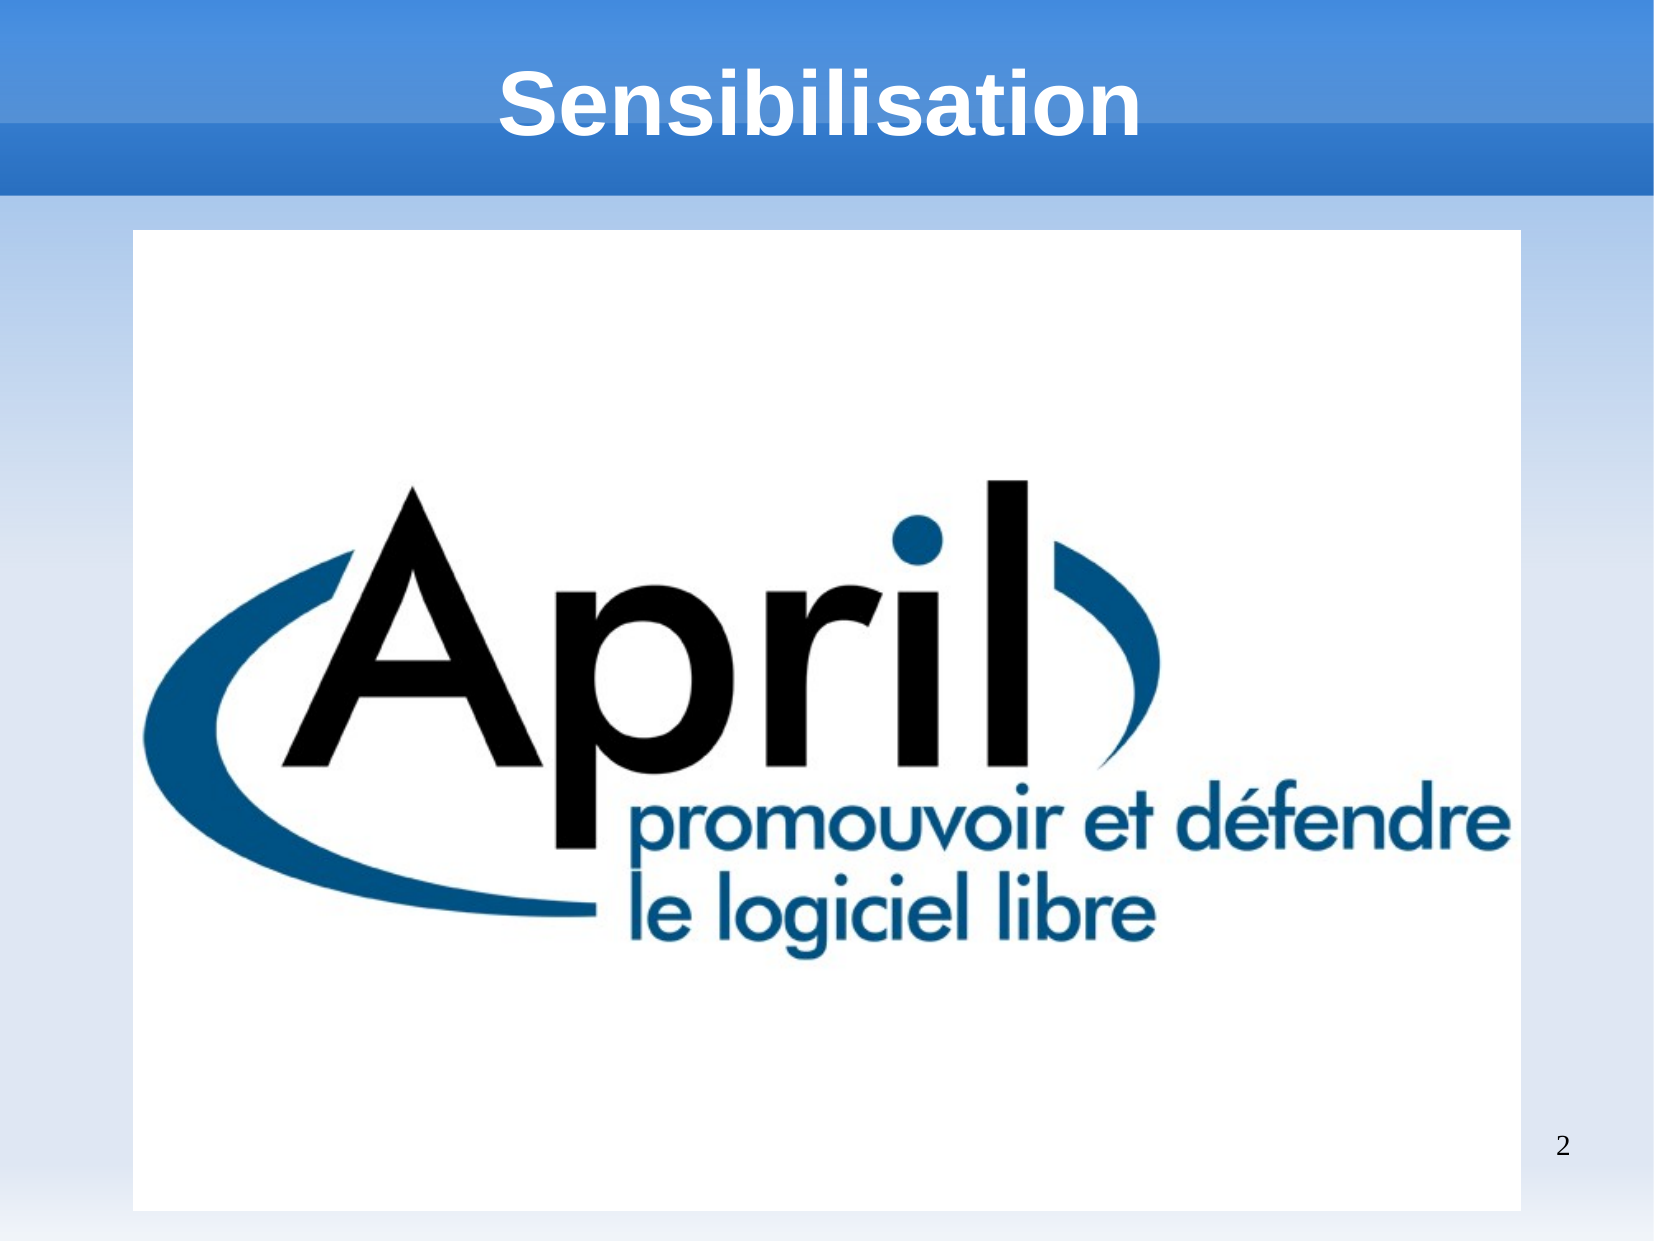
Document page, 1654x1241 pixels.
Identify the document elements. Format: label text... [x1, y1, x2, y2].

title Sensibilisation [76, 0, 1565, 208]
picture [0, 0, 1654, 1241]
